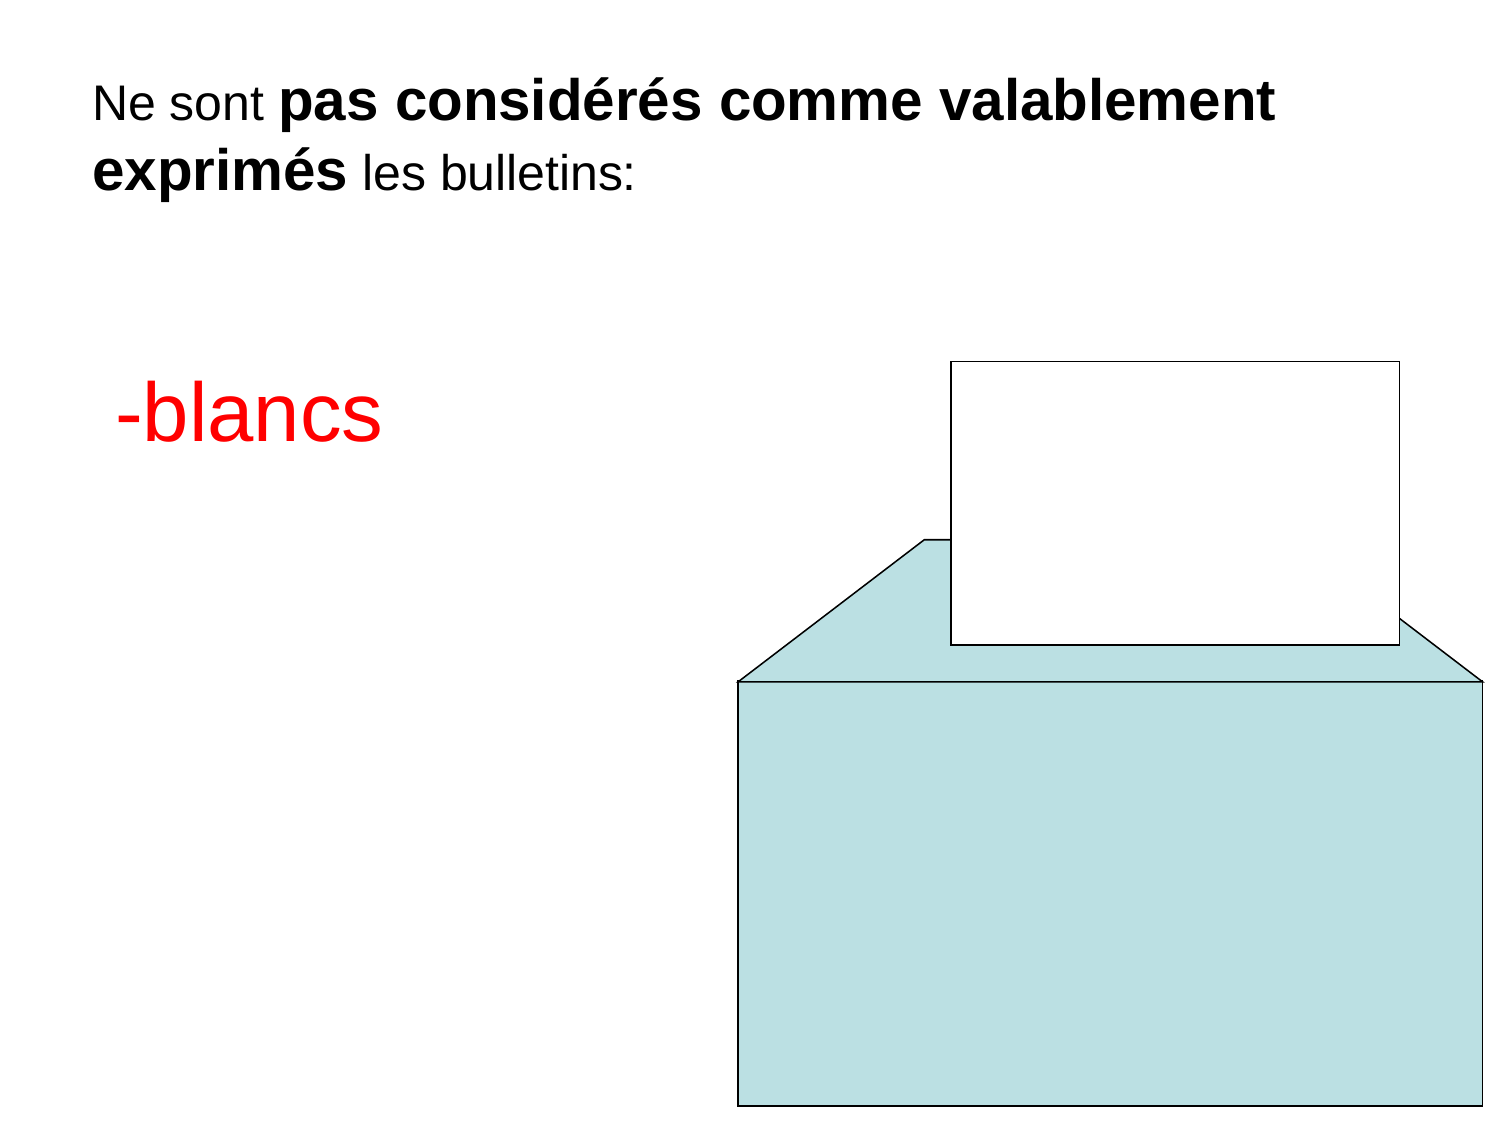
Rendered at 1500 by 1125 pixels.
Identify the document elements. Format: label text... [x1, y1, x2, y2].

text_box -blancs [100, 350, 399, 466]
text_box [738, 361, 1483, 1106]
text_box Ne sont pas considérés comme valablement exprimés les bulletins: [77, 54, 1307, 211]
